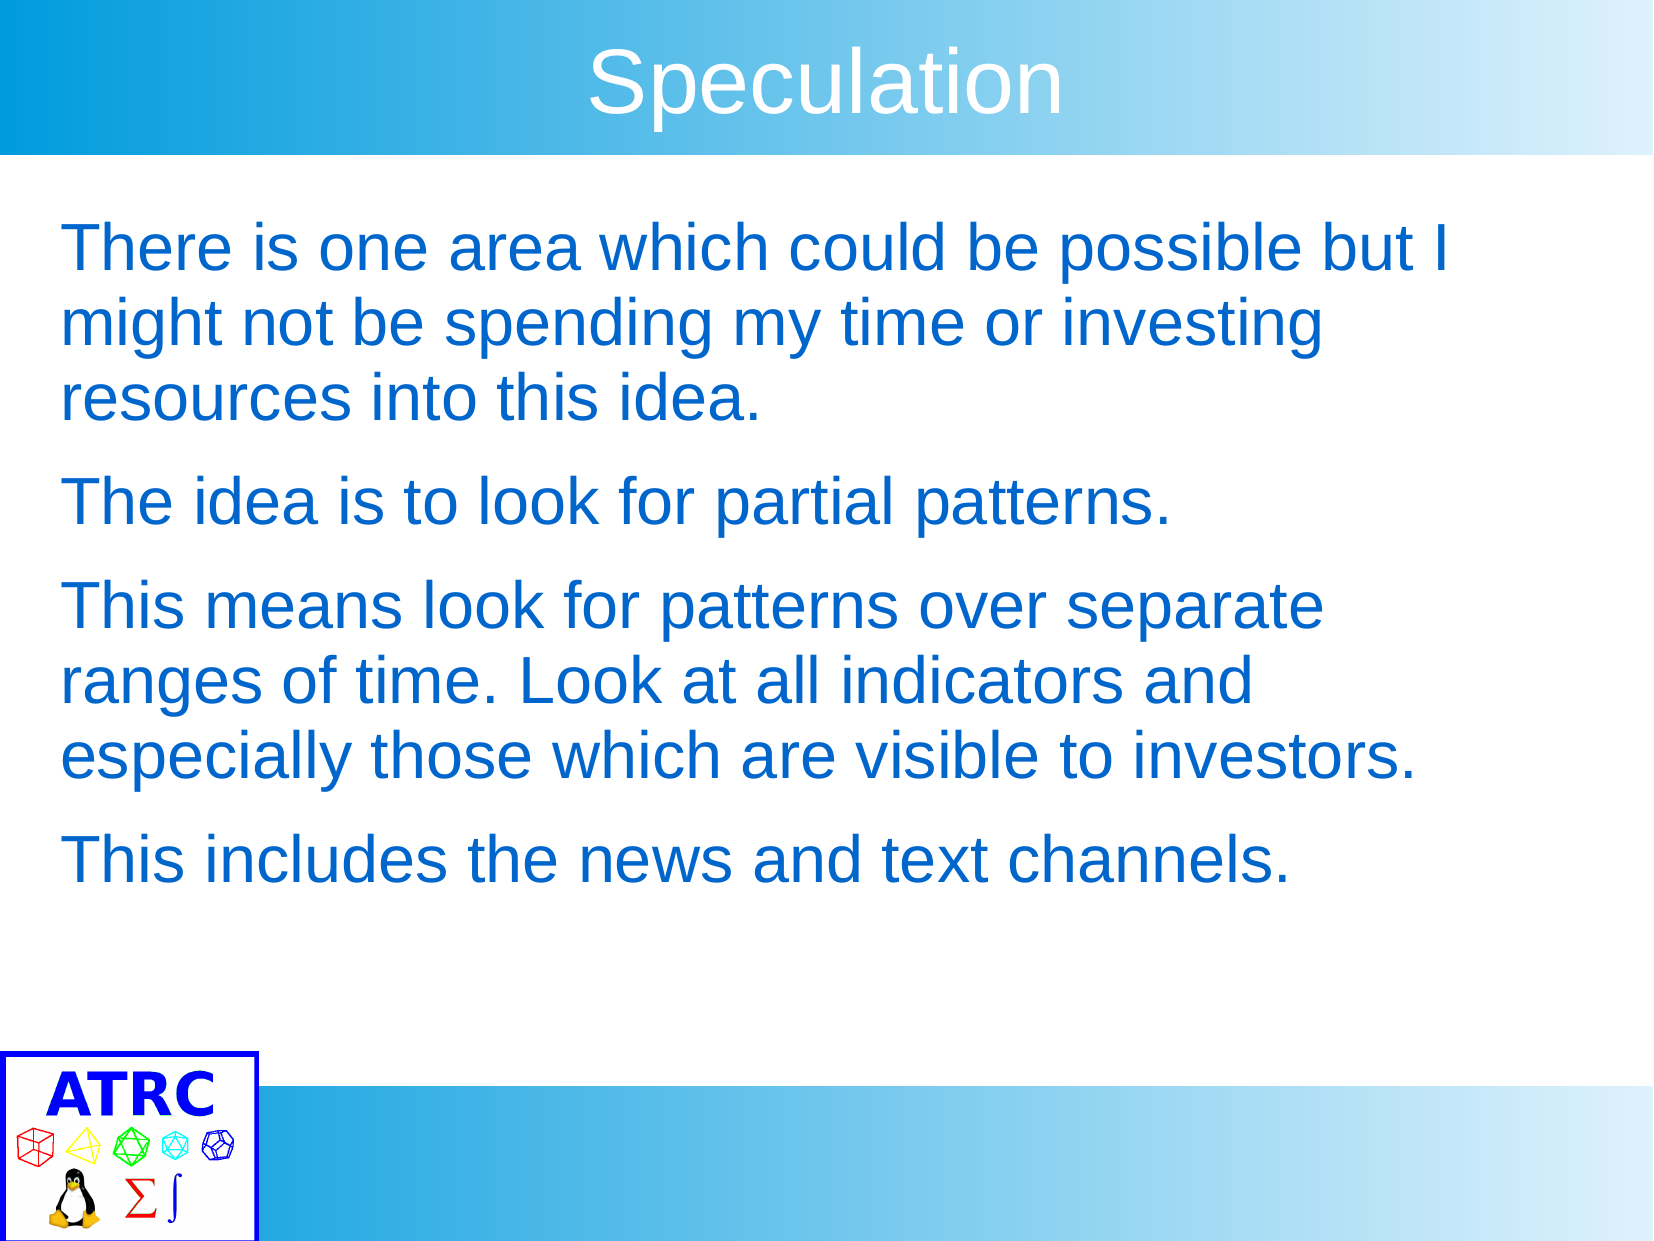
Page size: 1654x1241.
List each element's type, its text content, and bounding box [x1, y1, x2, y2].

picture [0, 1051, 259, 1241]
title Speculation [82, 30, 1571, 135]
list There is one area which could be possible but I might not be spending my time or investing resources into this idea. The idea is to look for partial patterns. This means look for patterns over separate ranges of time. Look at all indicators and especially those which are visible to investors. This includes the news and text channels. [60, 210, 1549, 930]
